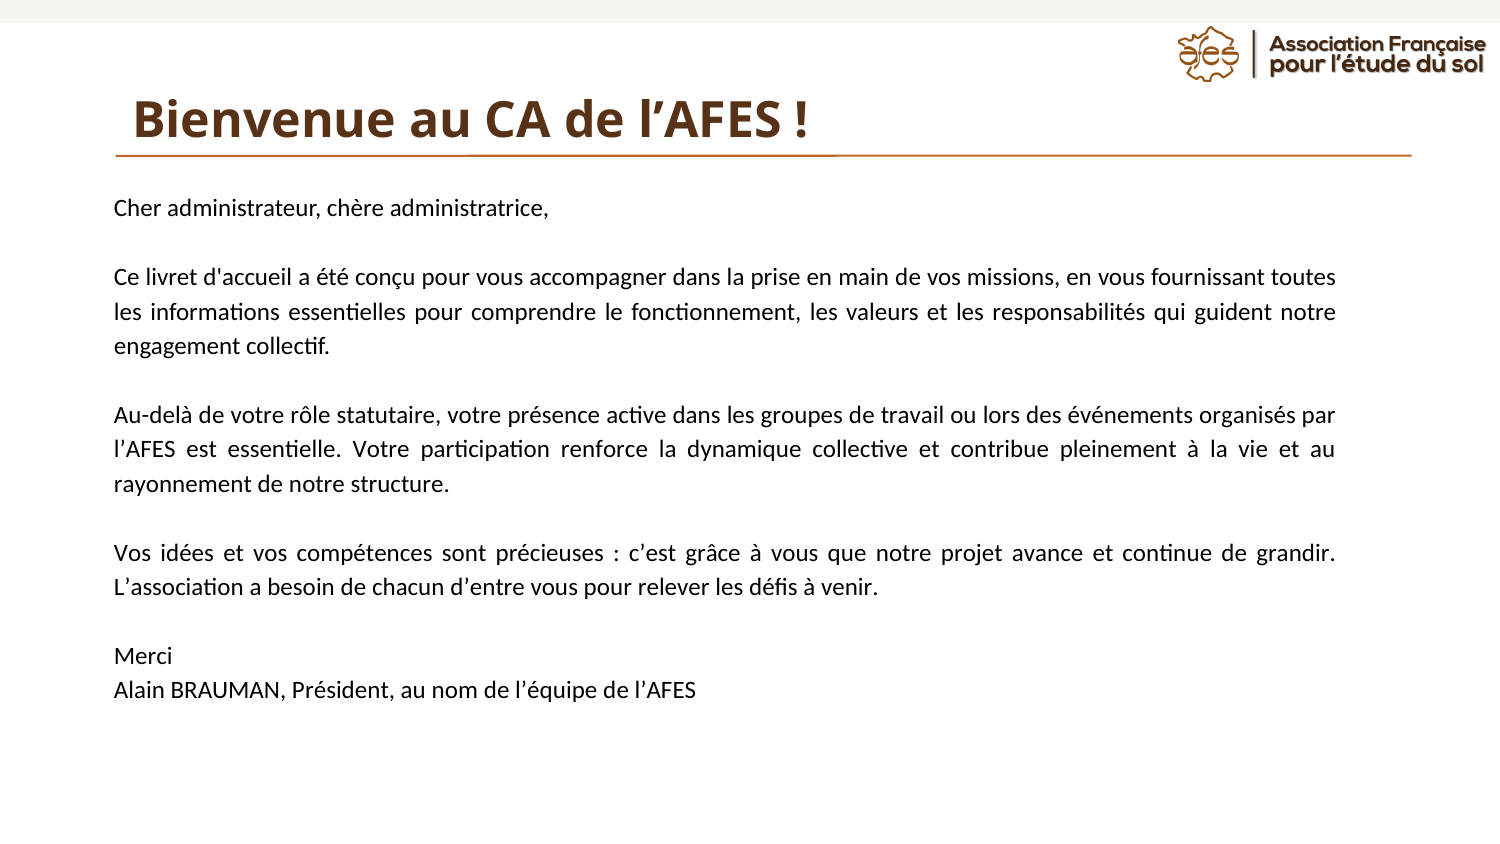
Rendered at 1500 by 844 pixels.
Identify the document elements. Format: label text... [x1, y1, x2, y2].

picture [1178, 25, 1500, 97]
text_box Cher administrateur, chère administratrice, Ce livret d'accueil a été conçu pour vous accompagner dans la prise en main de vos missions, en vous fournissant toutes les informations essentielles pour comprendre le fonctionnement, les valeurs et les responsabilités qui guident notre engagement collectif. Au-delà de votre rôle statutaire, votre présence active dans les groupes de travail ou lors des événements organisés par l’AFES est essentielle. Votre participation renforce la dynamique collective et contribue pleinement à la vie et au rayonnement de notre structure. Vos idées et vos compétences sont précieuses : c’est grâce à vous que notre projet avance et continue de grandir. L’association a besoin de chacun d’entre vous pour relever les défis à venir. Merci Alain BRAUMAN, Président, au nom de l’équipe de l’AFES [24, 172, 1364, 739]
title Bienvenue au CA de l’AFES ! [97, 45, 1364, 140]
